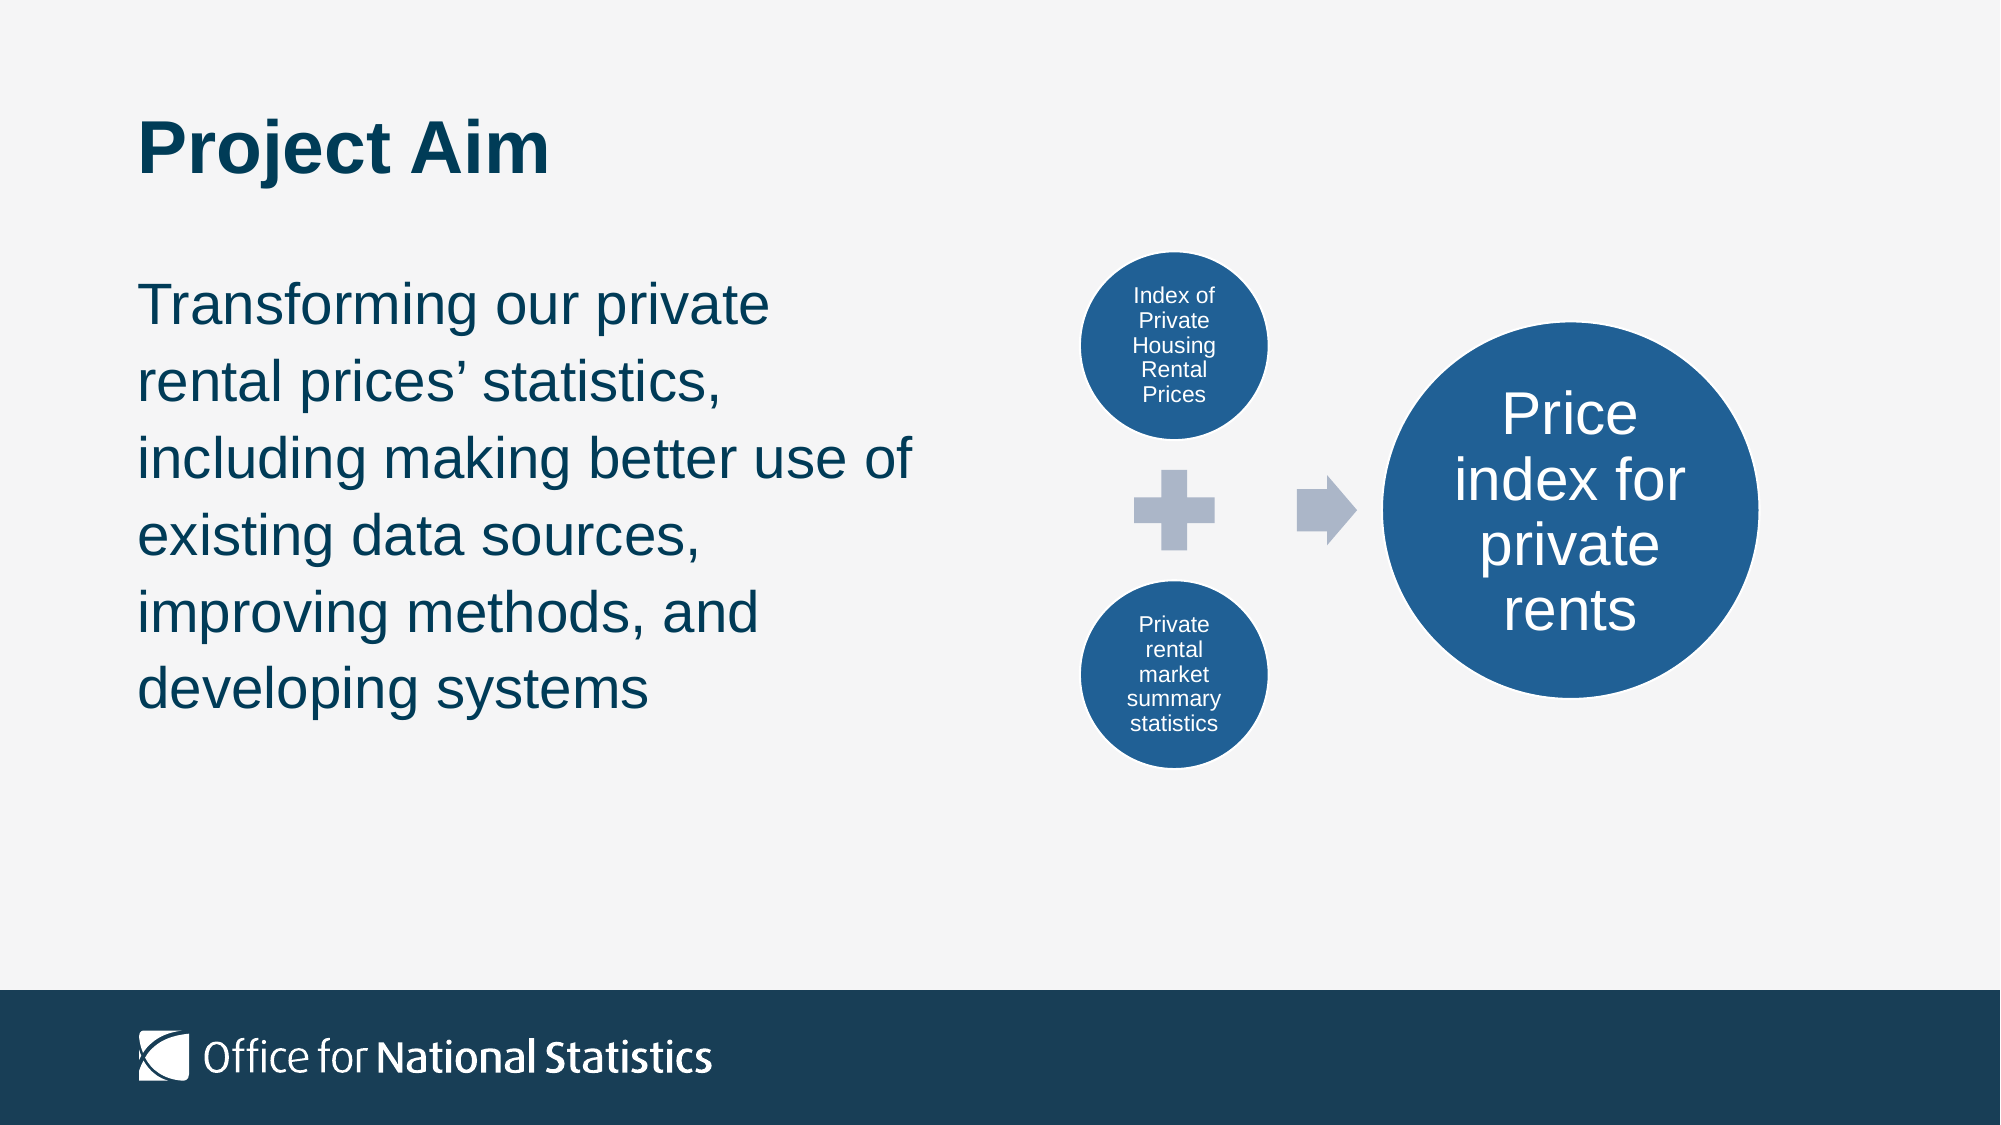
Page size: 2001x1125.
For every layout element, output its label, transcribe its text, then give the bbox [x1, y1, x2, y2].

text_box [1296, 475, 1358, 546]
text_box Private rental market summary statistics [1079, 580, 1269, 770]
text_box Index of Private Housing Rental Prices [1079, 251, 1269, 441]
text_box Price index for private rents [1381, 321, 1760, 699]
list Transforming our private rental prices’ statistics, including making better use of existing data sources, improving methods, and developing systems [137, 259, 927, 721]
text_box [1134, 469, 1215, 551]
title Project Aim [137, 105, 1863, 192]
